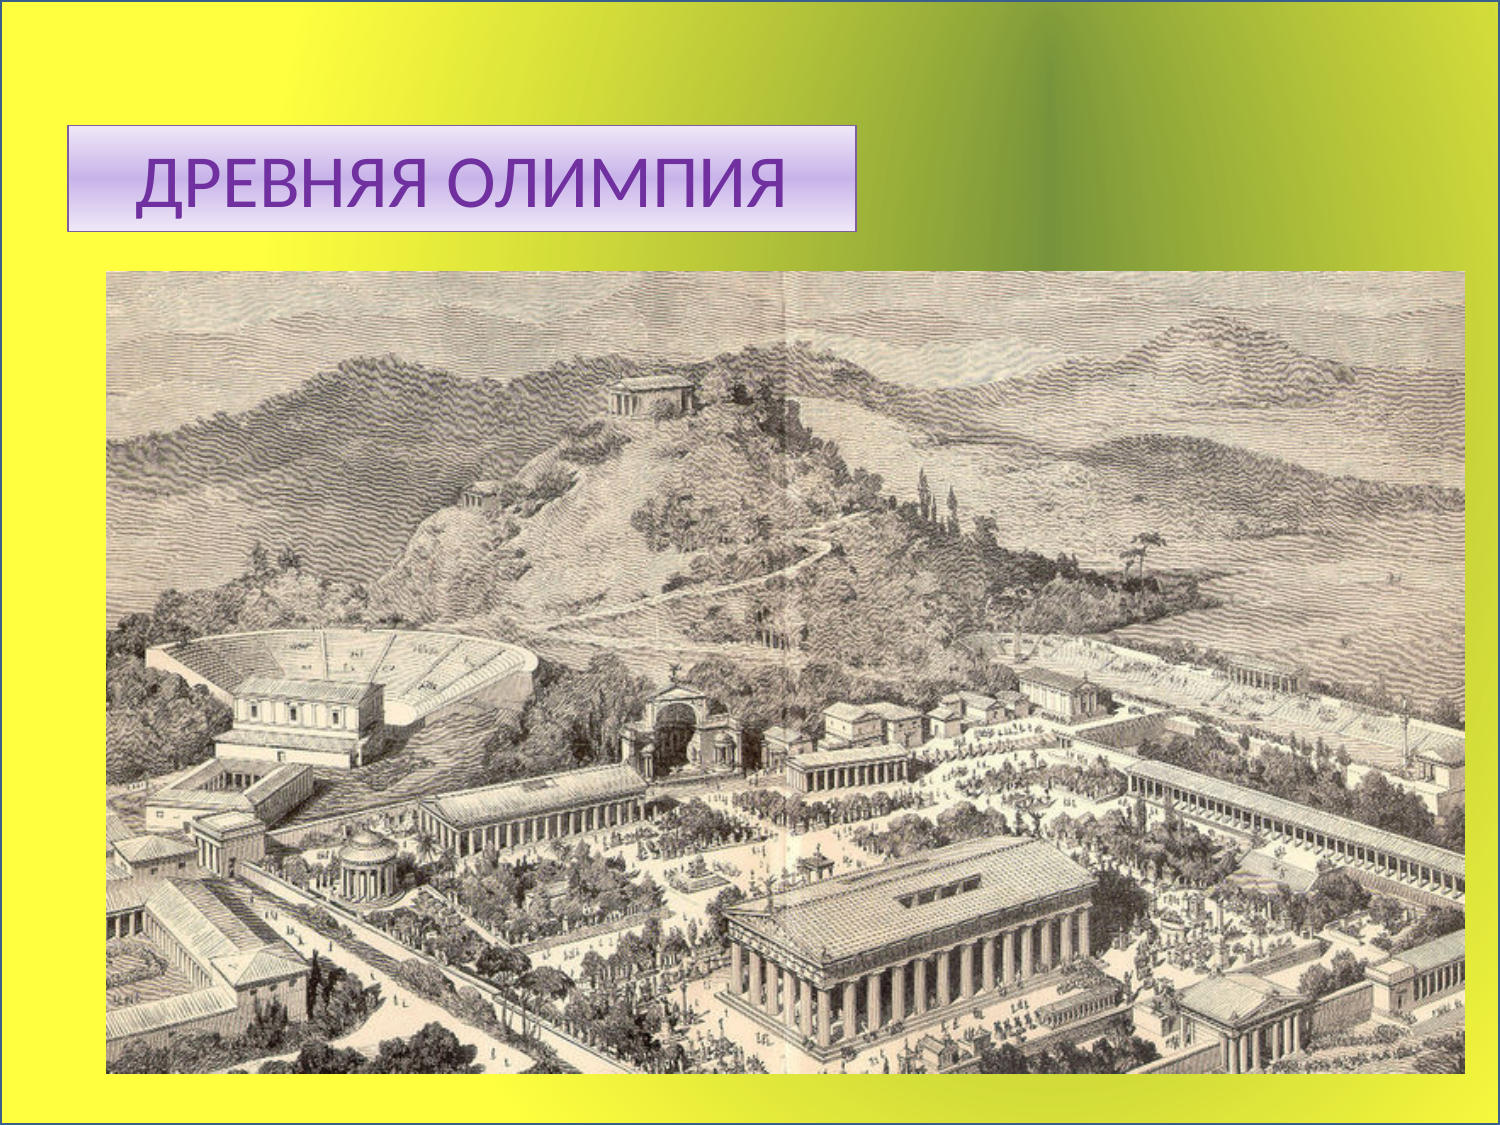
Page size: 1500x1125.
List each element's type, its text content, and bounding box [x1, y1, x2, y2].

picture [106, 271, 1465, 1074]
text_box [0, 0, 1500, 1125]
subtitle ДРЕВНЯЯ ОЛИМПИЯ [68, 125, 857, 232]
